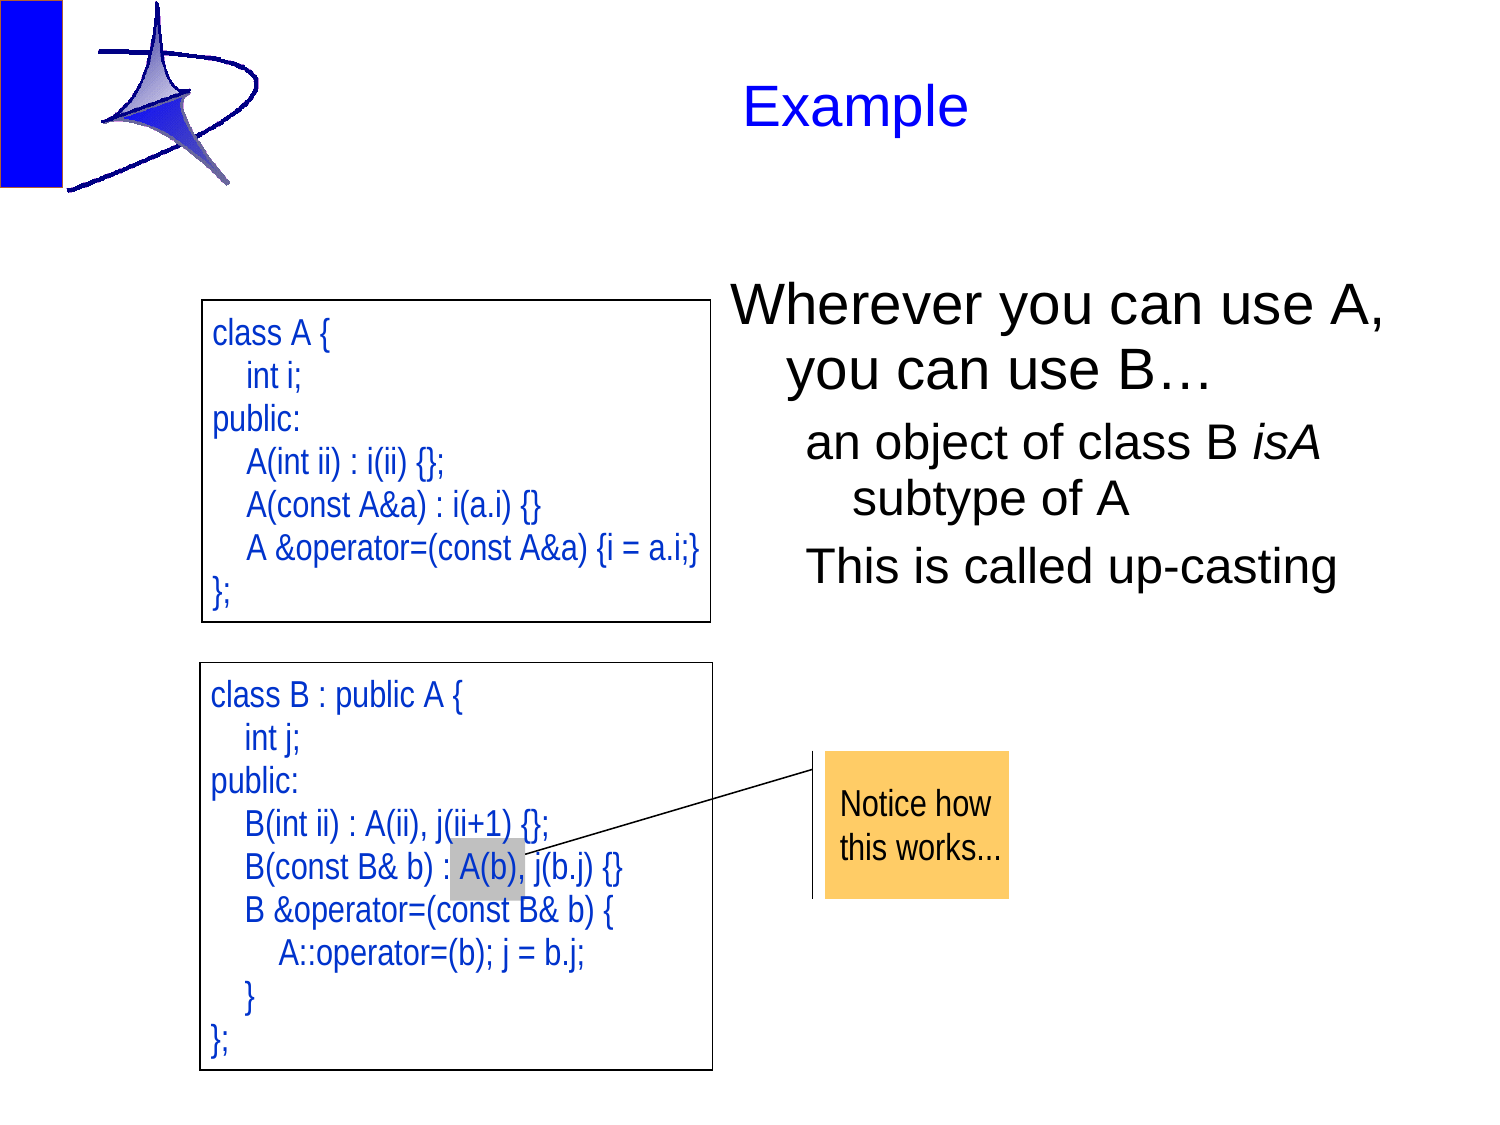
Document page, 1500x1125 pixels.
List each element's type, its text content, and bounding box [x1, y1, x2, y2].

text_box class B : public A { int j; public: B(int ii) : A(ii), j(ii+1) {}; B(const B& b) : A(b), j(b.j) {} B &operator=(const B& b) { A::operator=(b); j = b.j; } }; [200, 662, 713, 1071]
text_box Notice how this works... [825, 751, 1009, 899]
title Example [262, 24, 1450, 188]
text_box class A { int i; public: A(int ii) : i(ii) {}; A(const A&a) : i(a.i) {} A &operator=(const A&a) {i = a.i;} }; [201, 299, 711, 622]
picture [62, 0, 263, 197]
list Wherever you can use A, you can use B… an object of class B isA subtype of A This is called up-casting [715, 263, 1437, 723]
